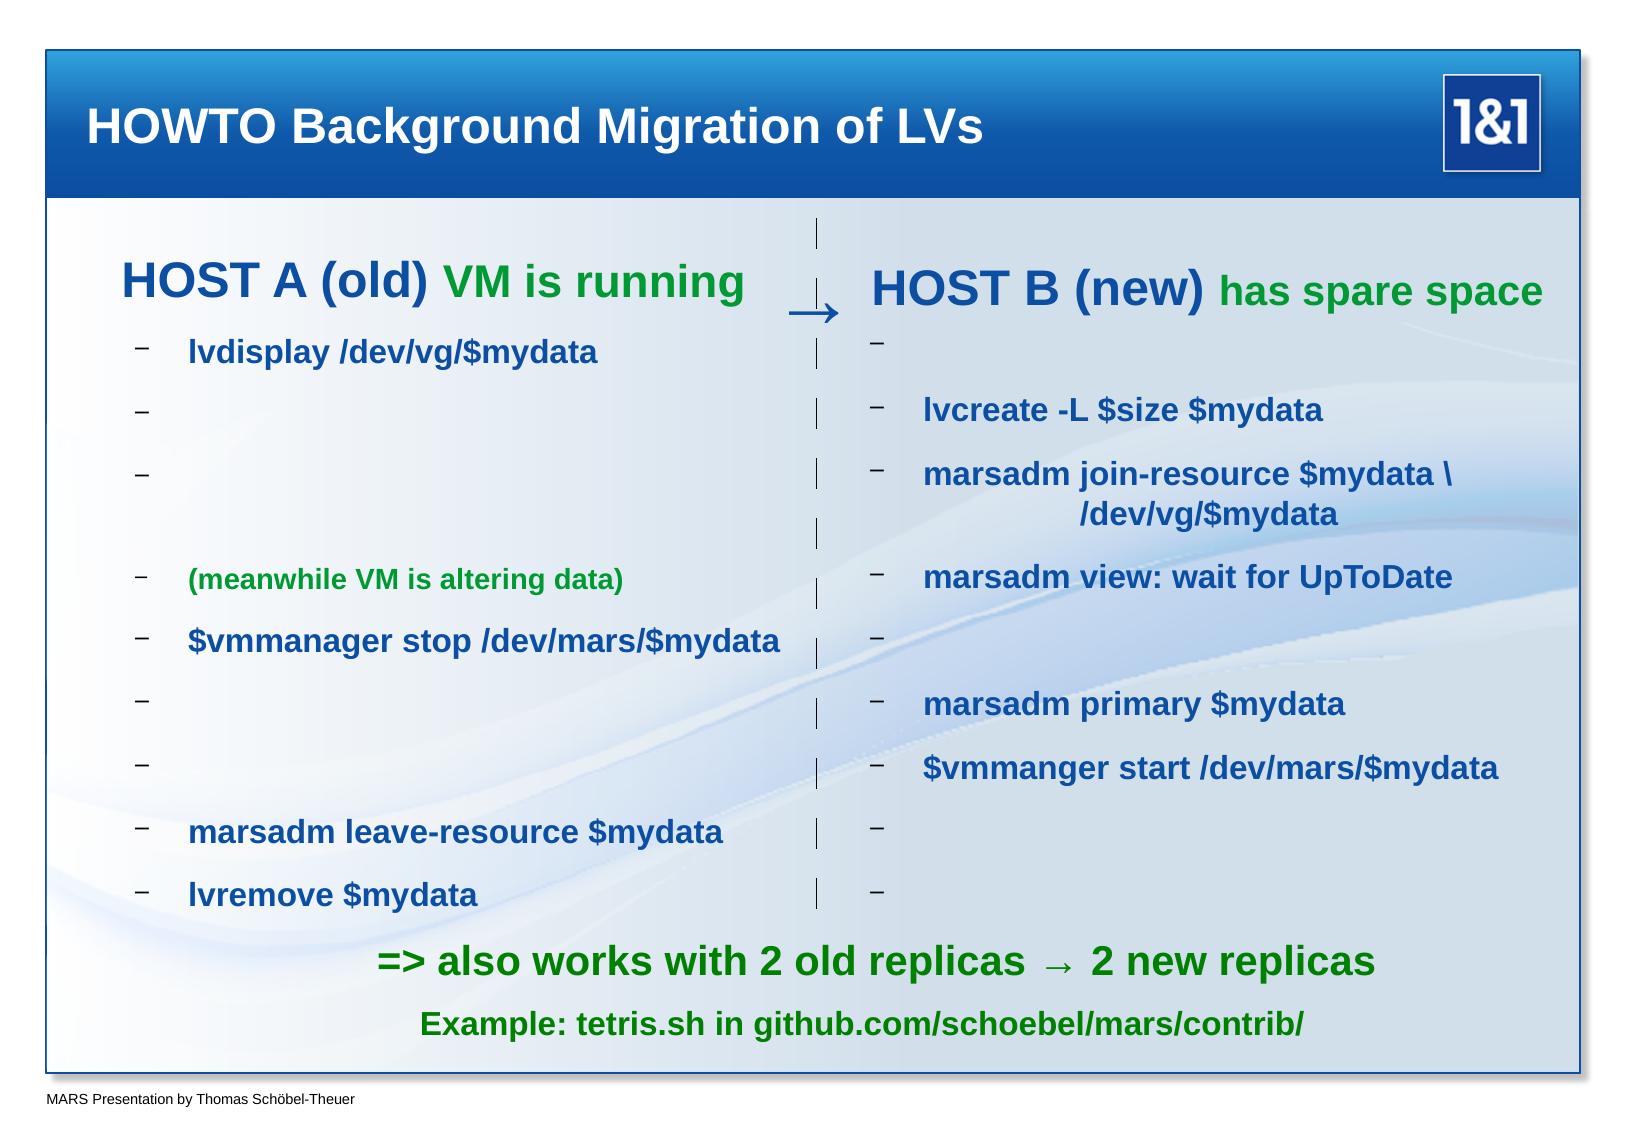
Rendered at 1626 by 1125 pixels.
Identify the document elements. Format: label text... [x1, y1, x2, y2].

list → [690, 193, 856, 262]
text_box => also works with 2 old replicas → 2 new replicas [362, 930, 1396, 992]
list HOST B (new) has spare space [796, 224, 1591, 286]
picture [44, 48, 1597, 1090]
footer MARS Presentation by Thomas Schöbel-Theuer [46, 1068, 561, 1125]
list lvdisplay /dev/vg/$mydata (meanwhile VM is altering data) $vmmanager stop /dev/mars/$mydata marsadm leave-resource $mydata lvremove $mydata [46, 270, 782, 931]
title HOWTO Background Migration of LVs [86, 51, 1416, 196]
text_box Example: tetris.sh in github.com/schoebel/mars/contrib/ [405, 998, 1330, 1051]
list HOST A (old) VM is running [46, 217, 767, 286]
list lvcreate -L $size $mydata marsadm join-resource $mydata \ /dev/vg/$mydata marsadm view: wait for UpToDate marsadm primary $mydata $vmmanger start /dev/mars/$mydata [781, 270, 1531, 818]
